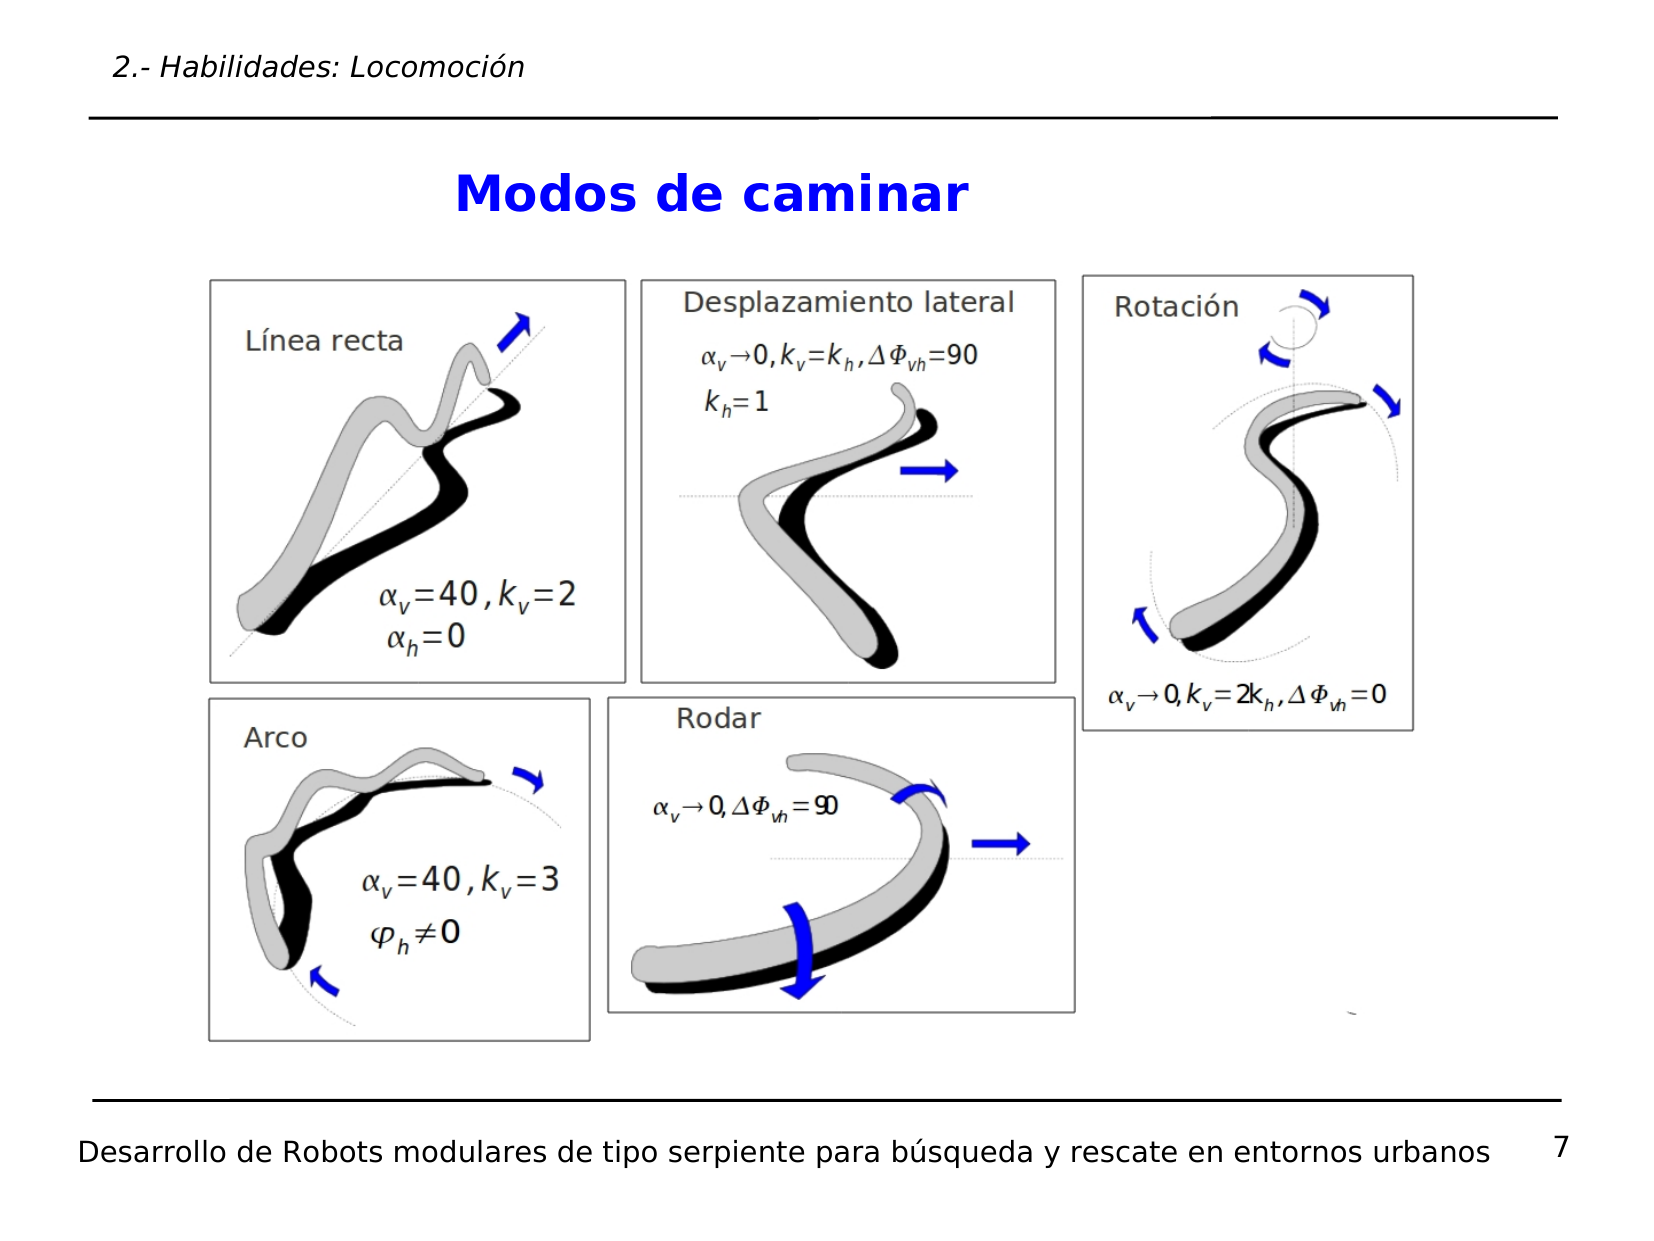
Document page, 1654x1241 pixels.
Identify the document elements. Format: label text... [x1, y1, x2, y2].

text_box Modos de caminar [439, 157, 985, 231]
picture [200, 270, 1420, 1050]
text_box Desarrollo de Robots modulares de tipo serpiente para búsqueda y rescate en entornos urbanos [62, 1127, 1508, 1177]
text_box 2.- Habilidades: Locomoción [97, 42, 541, 93]
